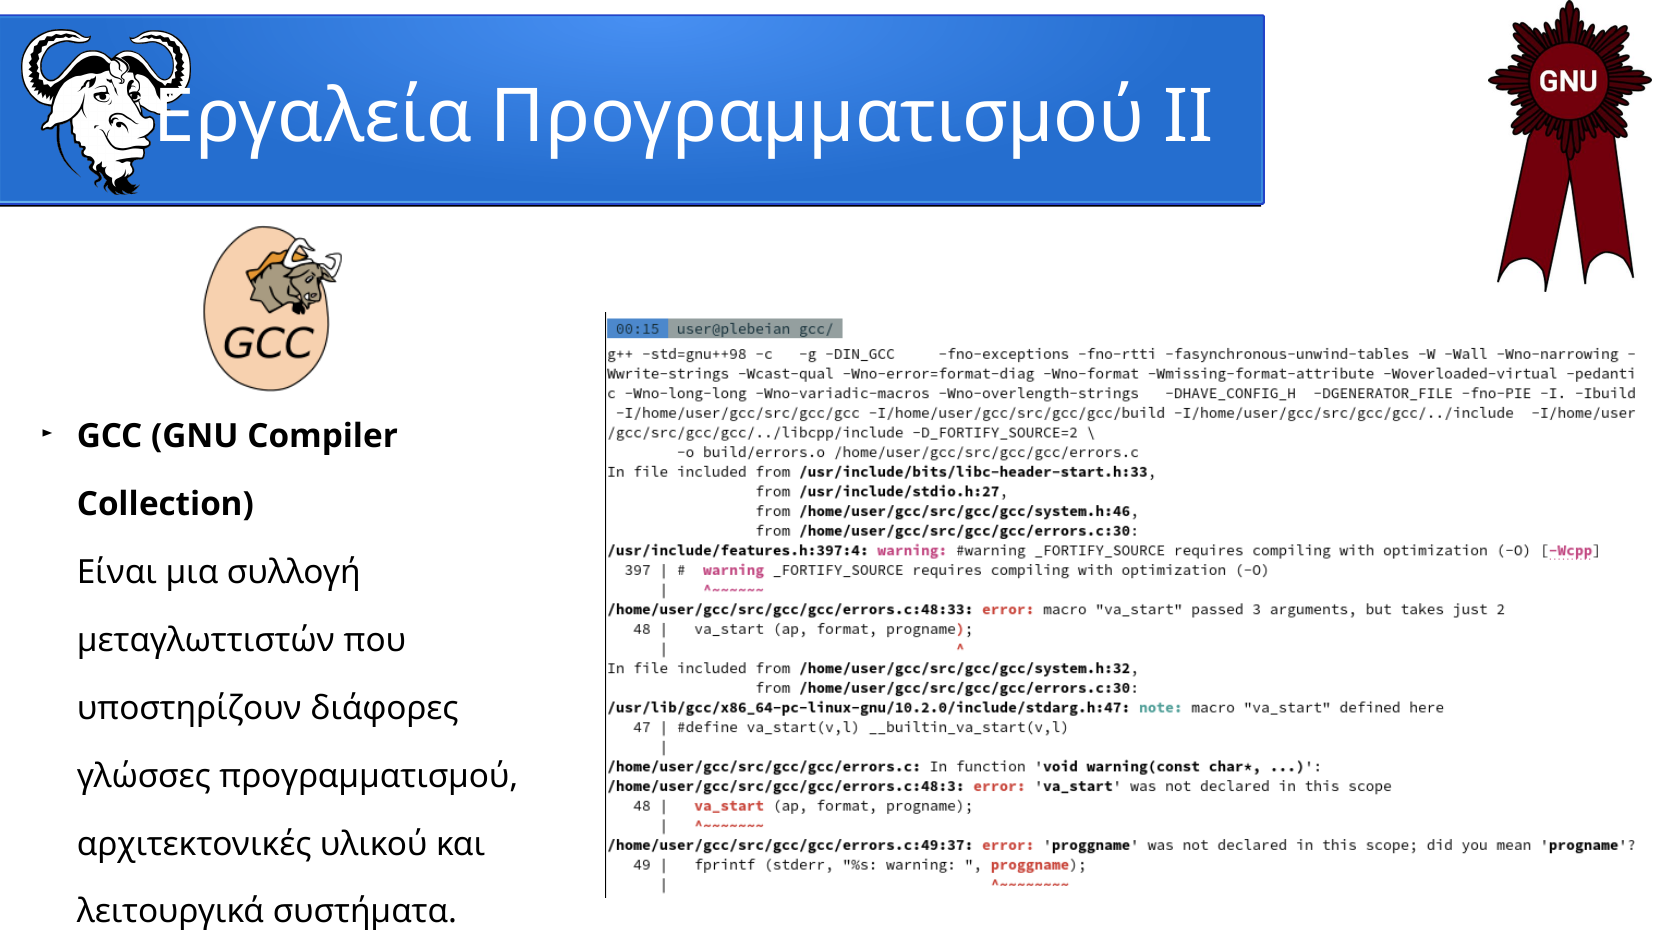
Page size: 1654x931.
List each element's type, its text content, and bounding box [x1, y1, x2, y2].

text_box GCC (GNU Compiler Collection) Είναι μια συλλογή μεταγλωττιστών που υποστηρίζουν διάφορες γλώσσες προγραμματισμού, αρχιτεκτονικές υλικού και λειτουργικά συστήματα. Άδεια: GPLv3+ https://gcc.gnu.org/ [41, 389, 562, 913]
title Εργαλεία Προγραμματισμού II [146, 28, 1235, 196]
picture [21, 29, 146, 195]
picture [605, 312, 1636, 898]
picture [1488, 0, 1652, 292]
picture [200, 224, 343, 393]
